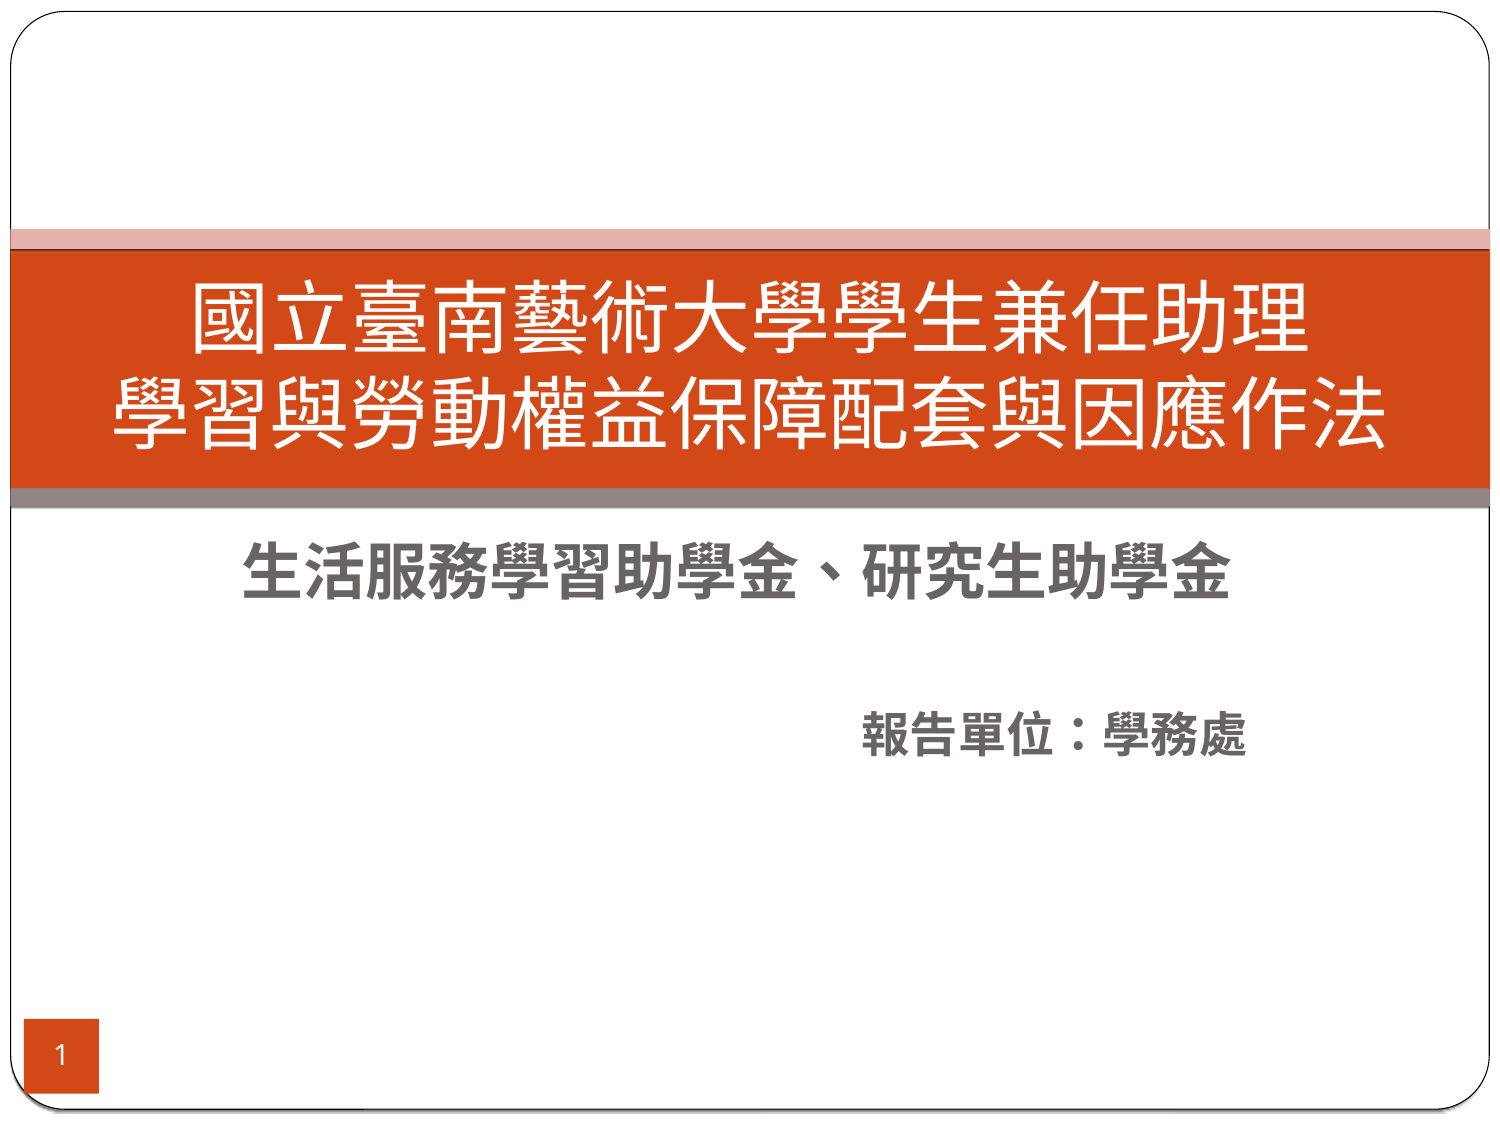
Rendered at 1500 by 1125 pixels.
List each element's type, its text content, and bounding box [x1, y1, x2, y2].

title 國立臺南藝術大學學生兼任助理 學習與勞動權益保障配套與因應作法 [75, 247, 1425, 489]
slide_number <number> [23, 1018, 99, 1094]
subtitle 生活服務學習助學金、研究生助學金 報告單位：學務處 [212, 525, 1263, 788]
